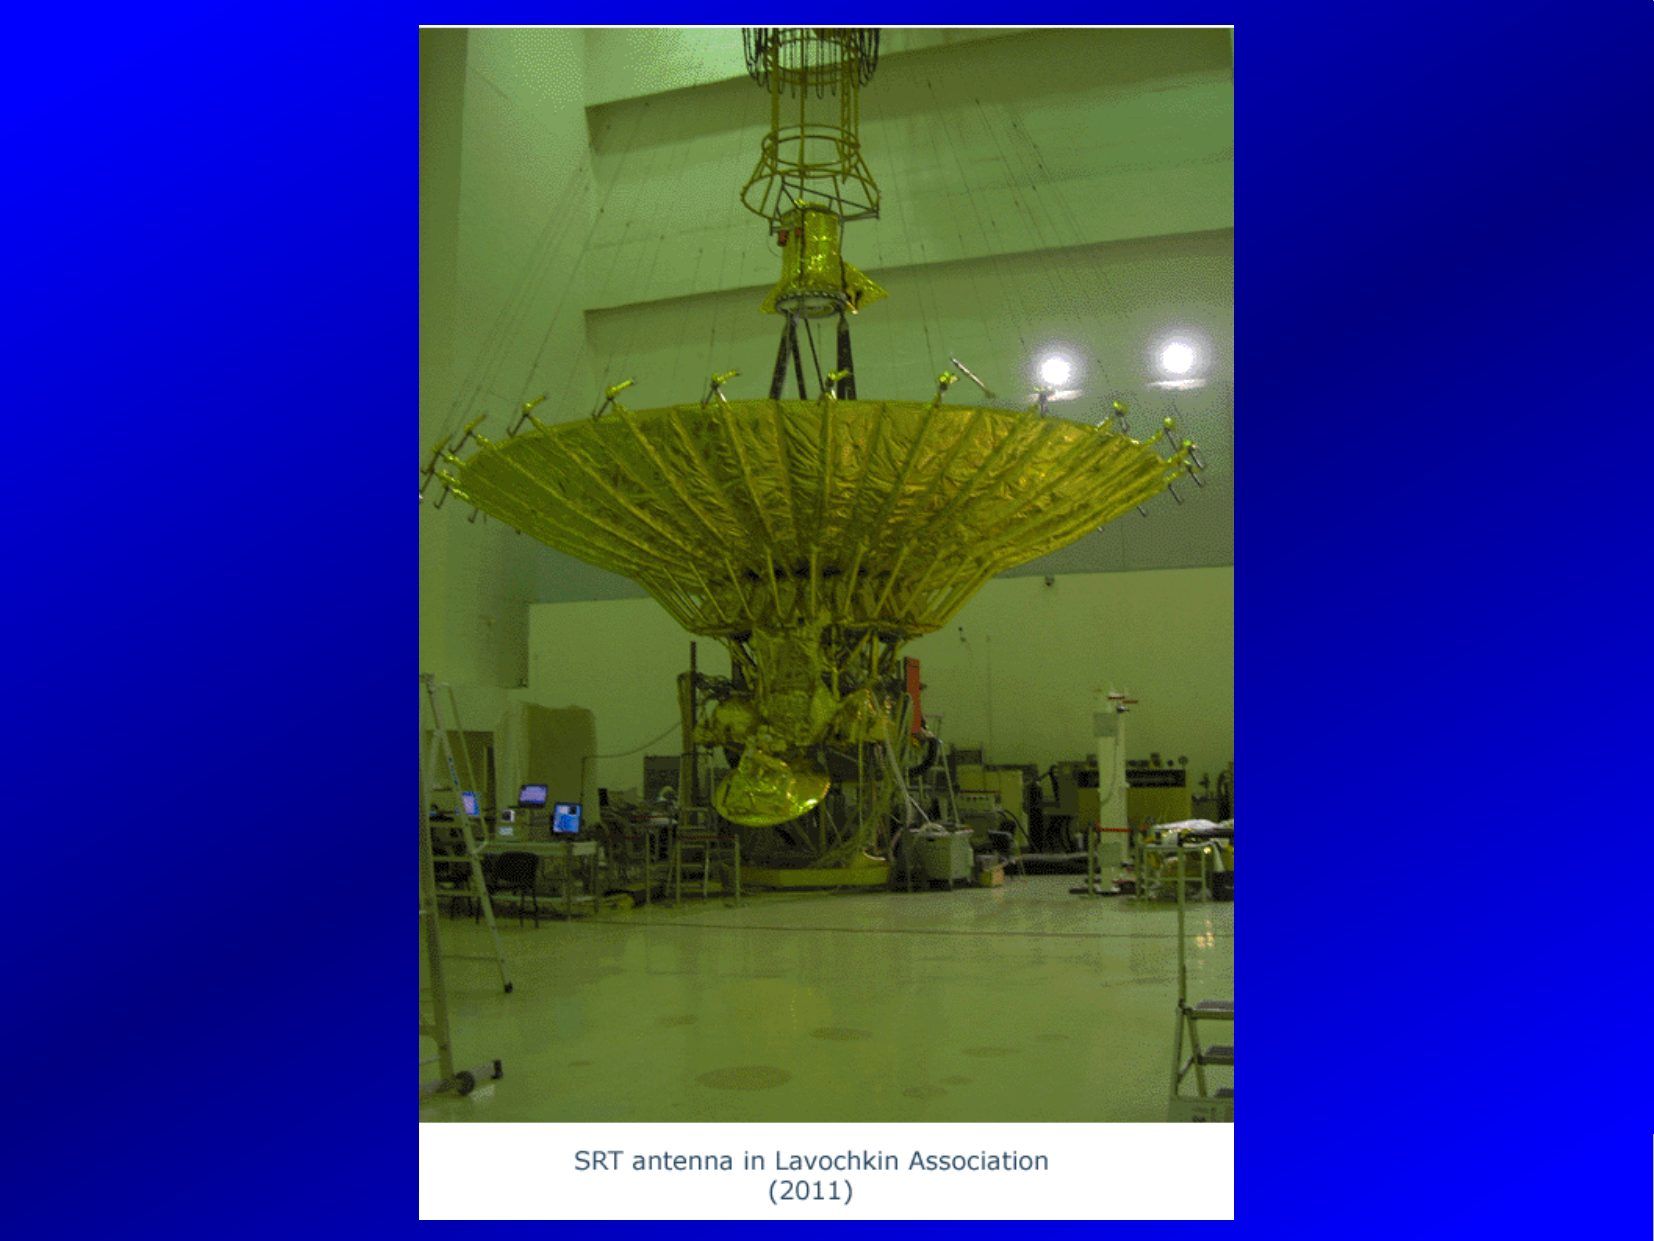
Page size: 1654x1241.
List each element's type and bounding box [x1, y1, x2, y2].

picture [419, 25, 1234, 1220]
